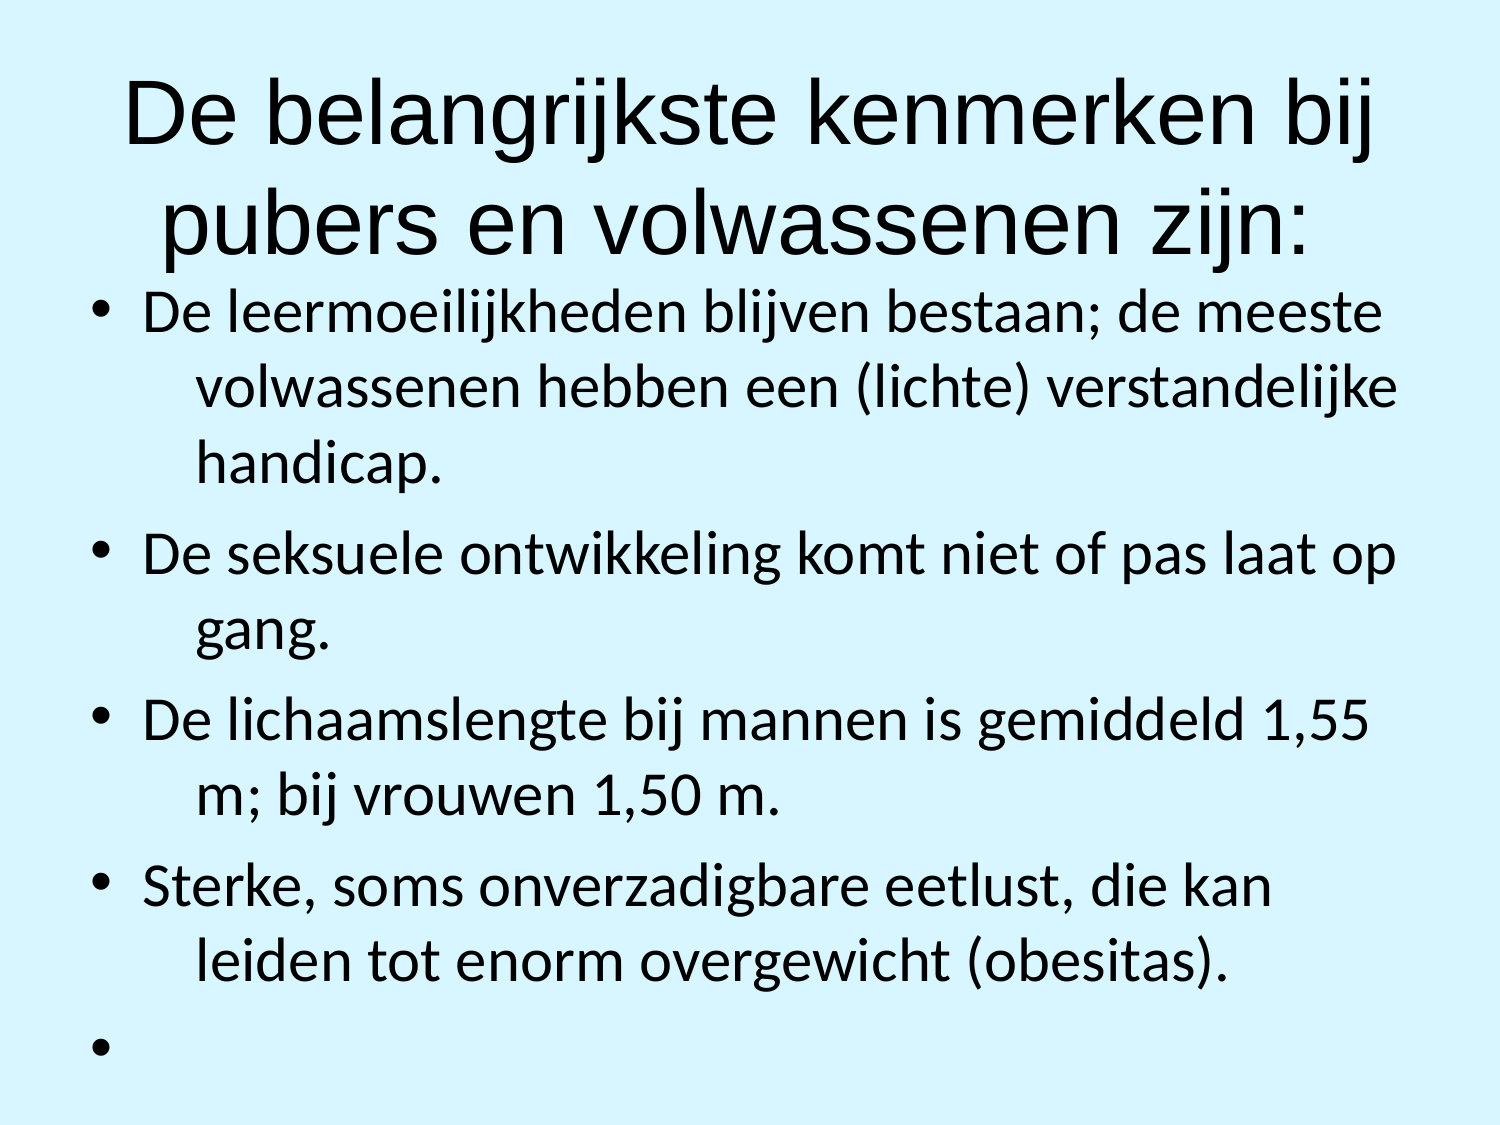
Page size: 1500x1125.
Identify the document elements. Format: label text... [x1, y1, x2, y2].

title De belangrijkste kenmerken bij pubers en volwassenen zijn: [75, 45, 1426, 233]
list De leermoeilijkheden blijven bestaan; de meeste volwassenen hebben een (lichte) verstandelijke handicap. De seksuele ontwikkeling komt niet of pas laat op gang. De lichaamslengte bij mannen is gemiddeld 1,55 m; bij vrouwen 1,50 m. Sterke, soms onverzadigbare eetlust, die kan leiden tot enorm overgewicht (obesitas). [75, 262, 1426, 1005]
